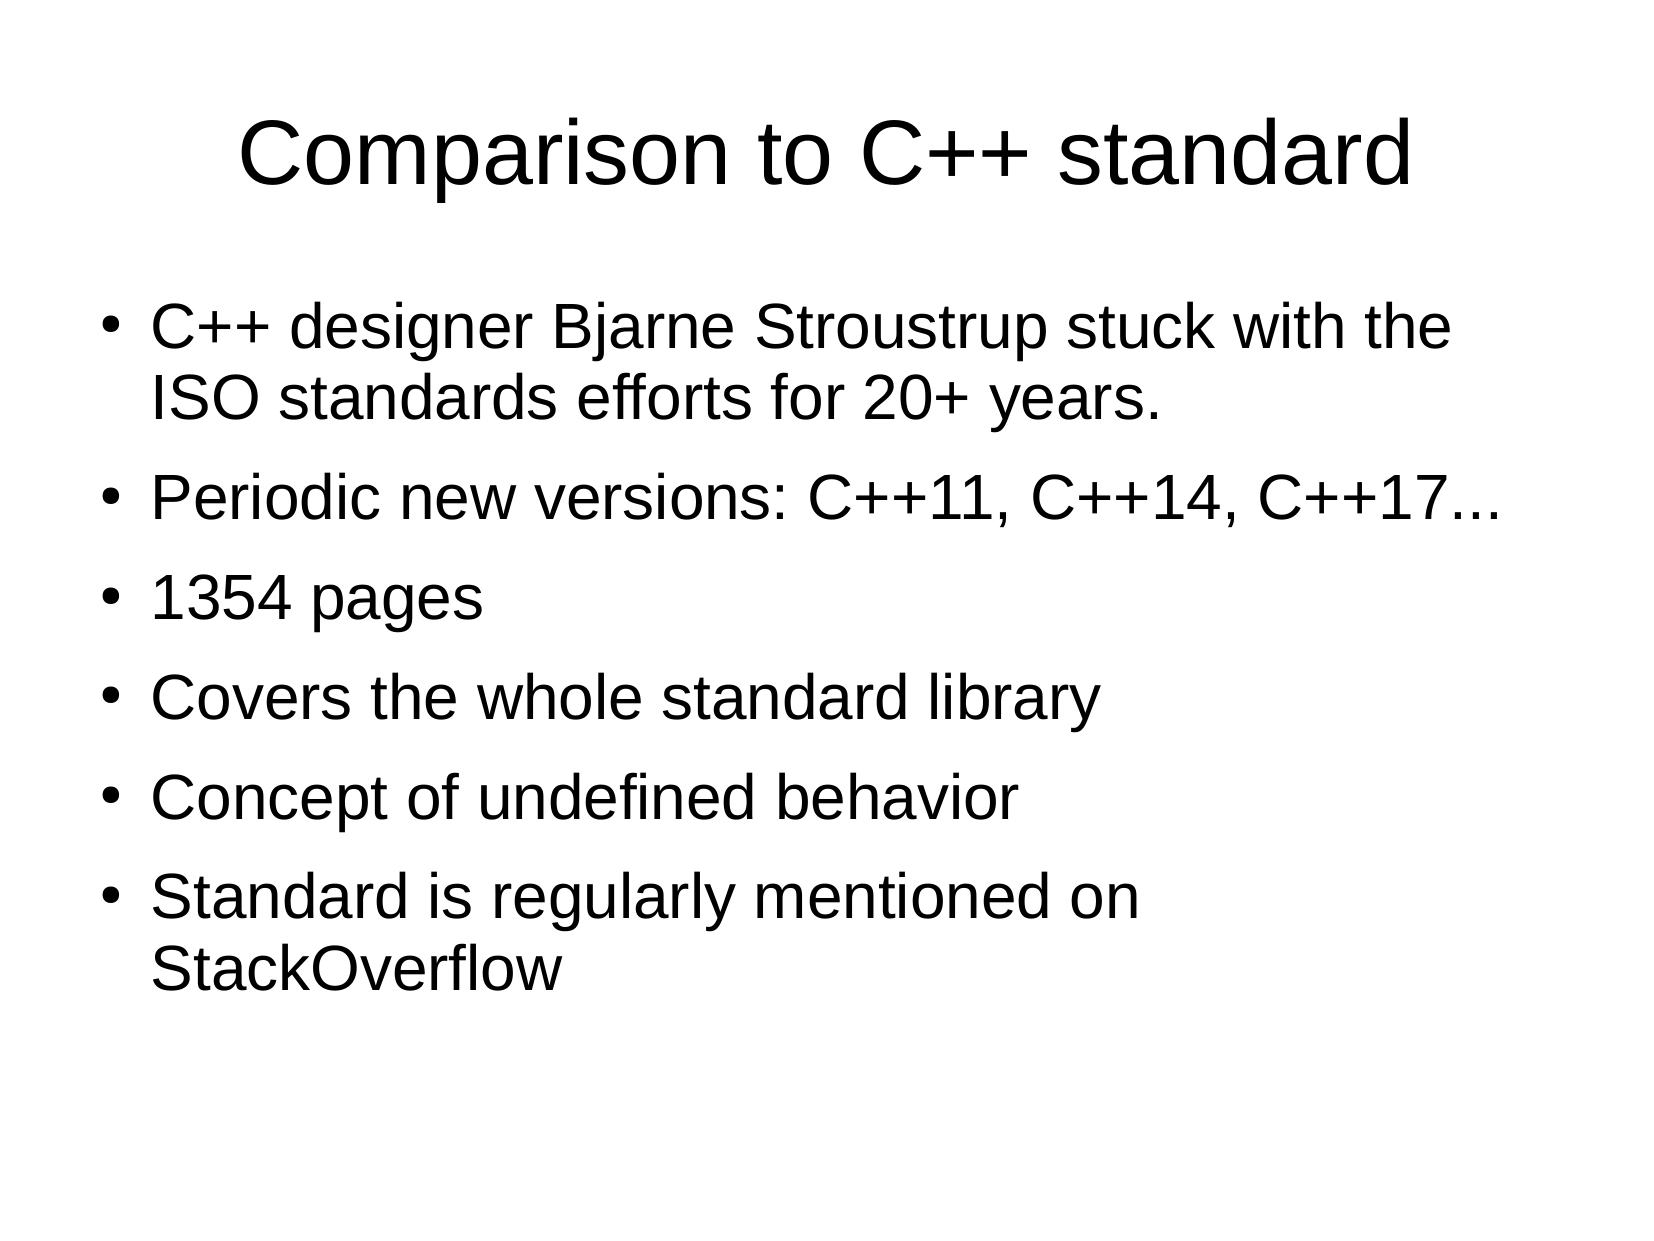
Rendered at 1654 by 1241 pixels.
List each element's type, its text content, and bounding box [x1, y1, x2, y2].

title Comparison to C++ standard [82, 49, 1571, 257]
list C++ designer Bjarne Stroustrup stuck with the ISO standards efforts for 20+ years. Periodic new versions: C++11, C++14, C++17... 1354 pages Covers the whole standard library Concept of undefined behavior Standard is regularly mentioned on StackOverflow [82, 290, 1571, 1010]
